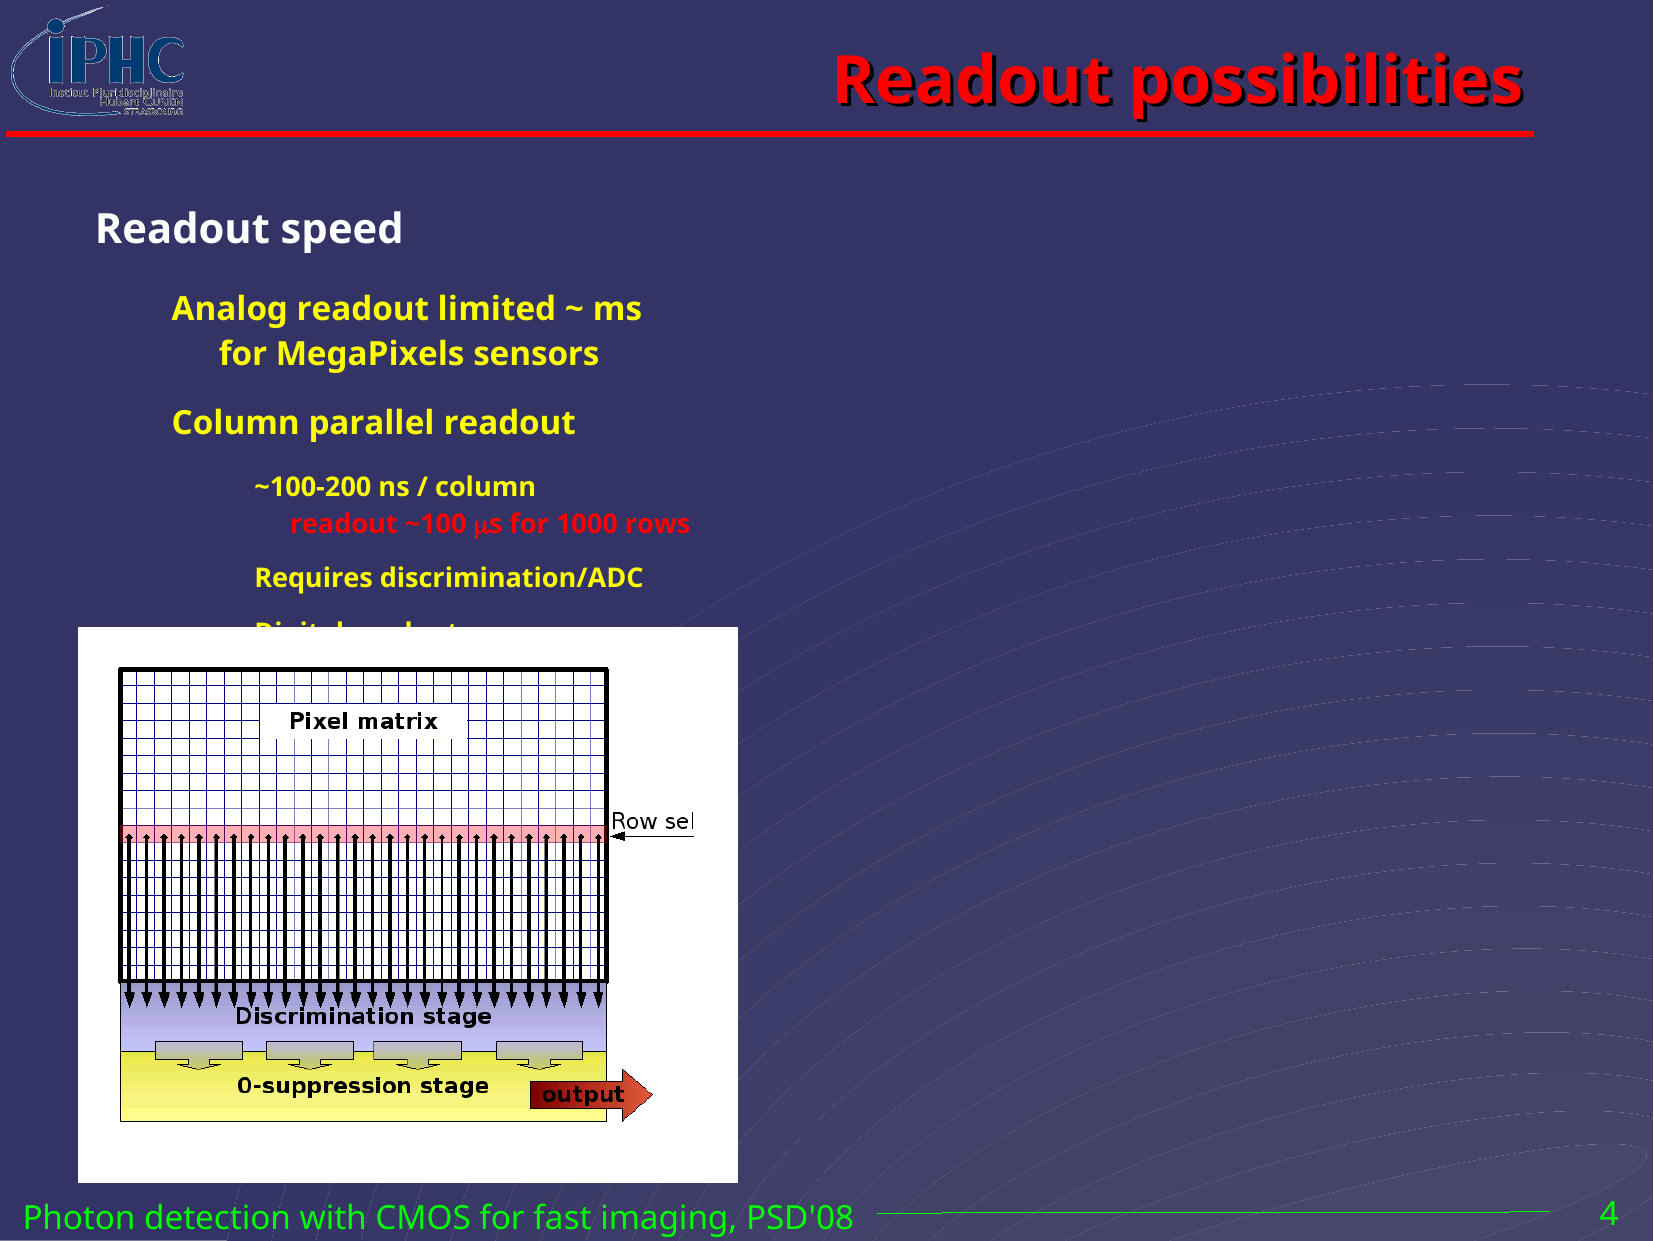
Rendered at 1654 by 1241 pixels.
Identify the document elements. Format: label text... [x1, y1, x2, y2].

title Readout possibilities [168, 31, 1525, 123]
list Readout speed Analog readout limited ~ ms for MegaPixels sensors Column parallel readout ~100-200 ns / column readout ~100 ms for 1000 rows Requires discrimination/ADC Digital readout [77, 169, 781, 602]
picture [10, 5, 184, 116]
picture [78, 627, 738, 1183]
